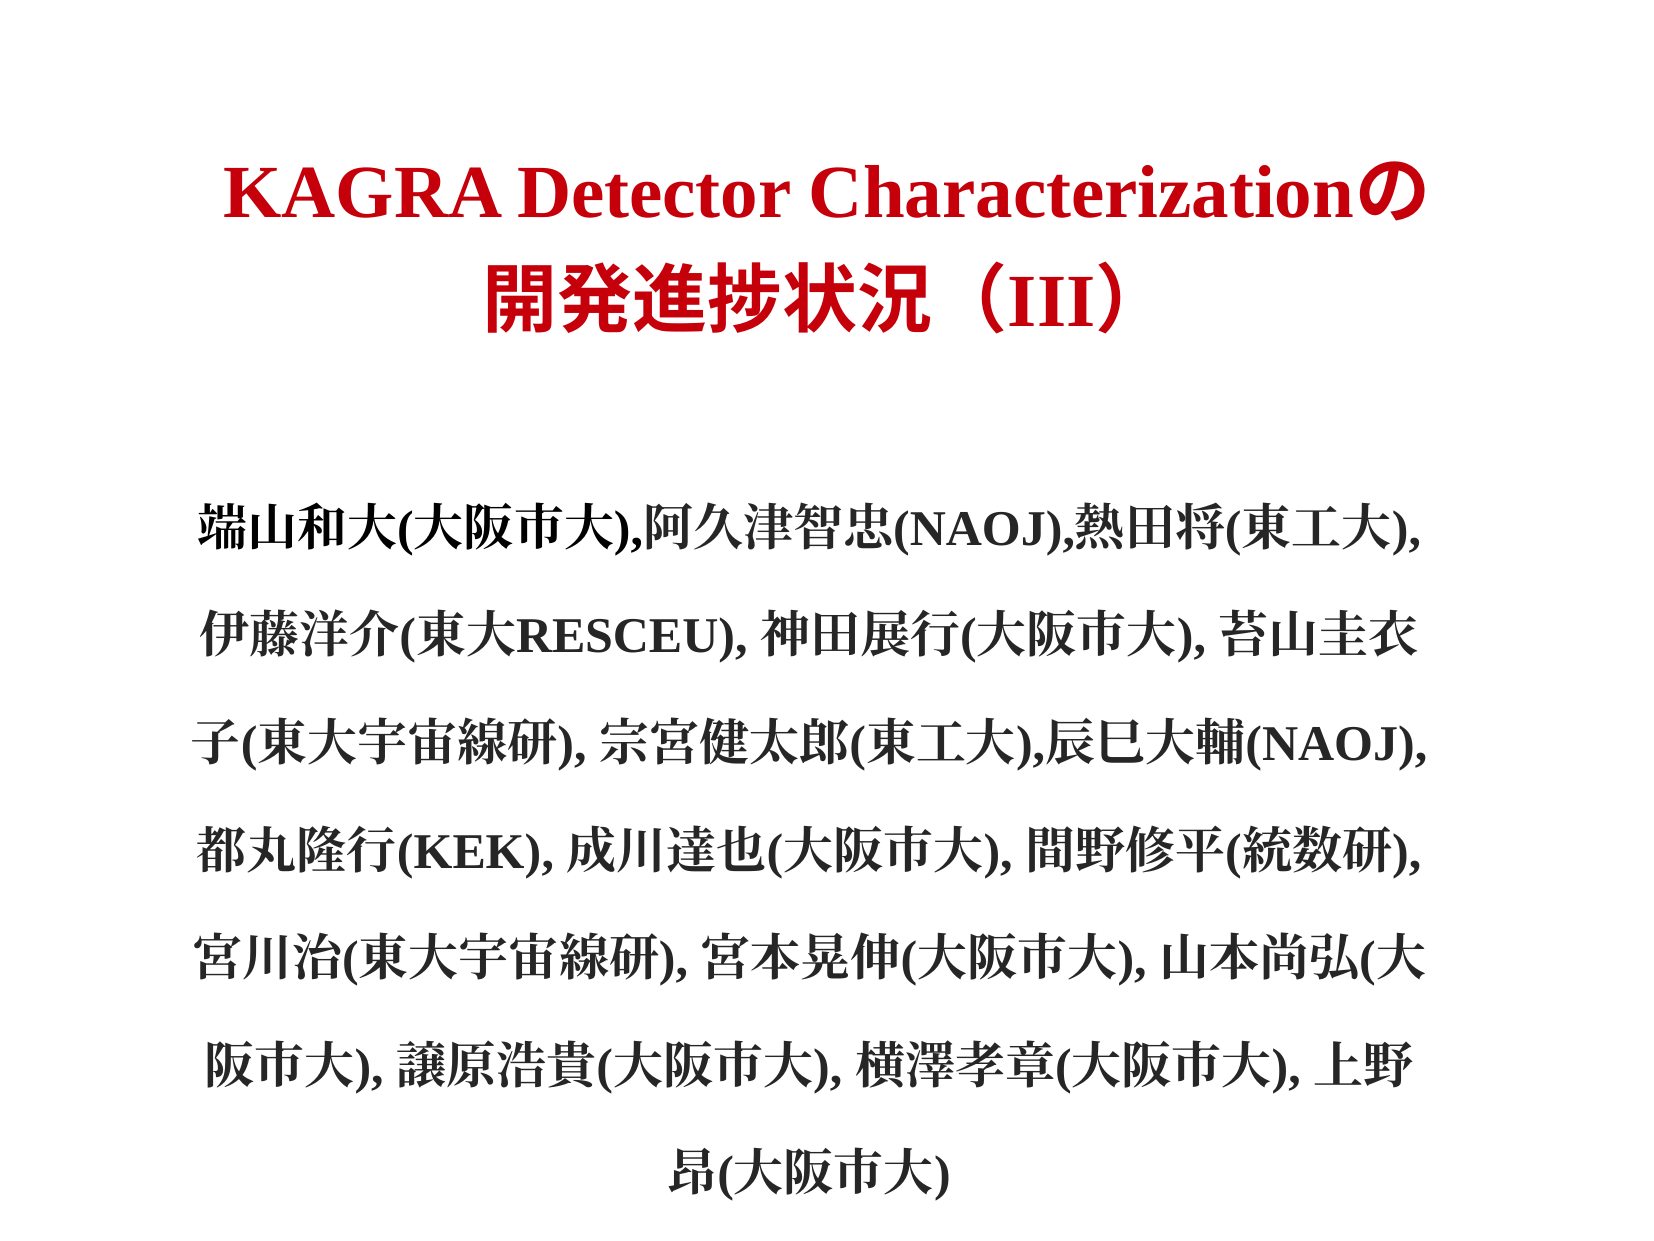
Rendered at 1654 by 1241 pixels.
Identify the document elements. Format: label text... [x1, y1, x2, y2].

subtitle 端山和大(大阪市大),阿久津智忠(NAOJ),熱田将(東工大), 伊藤洋介(東大RESCEU), 神田展行(大阪市大), 苔山圭衣子(東大宇宙線研), 宗宮健太郎(東工大),辰巳大輔(NAOJ), 都丸隆行(KEK), 成川達也(大阪市大), 間野修平(統数研), 宮川治(東大宇宙線研), 宮本晃伸(大阪市大), 山本尚弘(大阪市大), 譲原浩貴(大阪市大), 横澤孝章(大阪市大), 上野昂(大阪市大) [188, 582, 1430, 1158]
title KAGRA Detector Characterizationの 開発進捗状況（III） [82, 135, 1571, 343]
